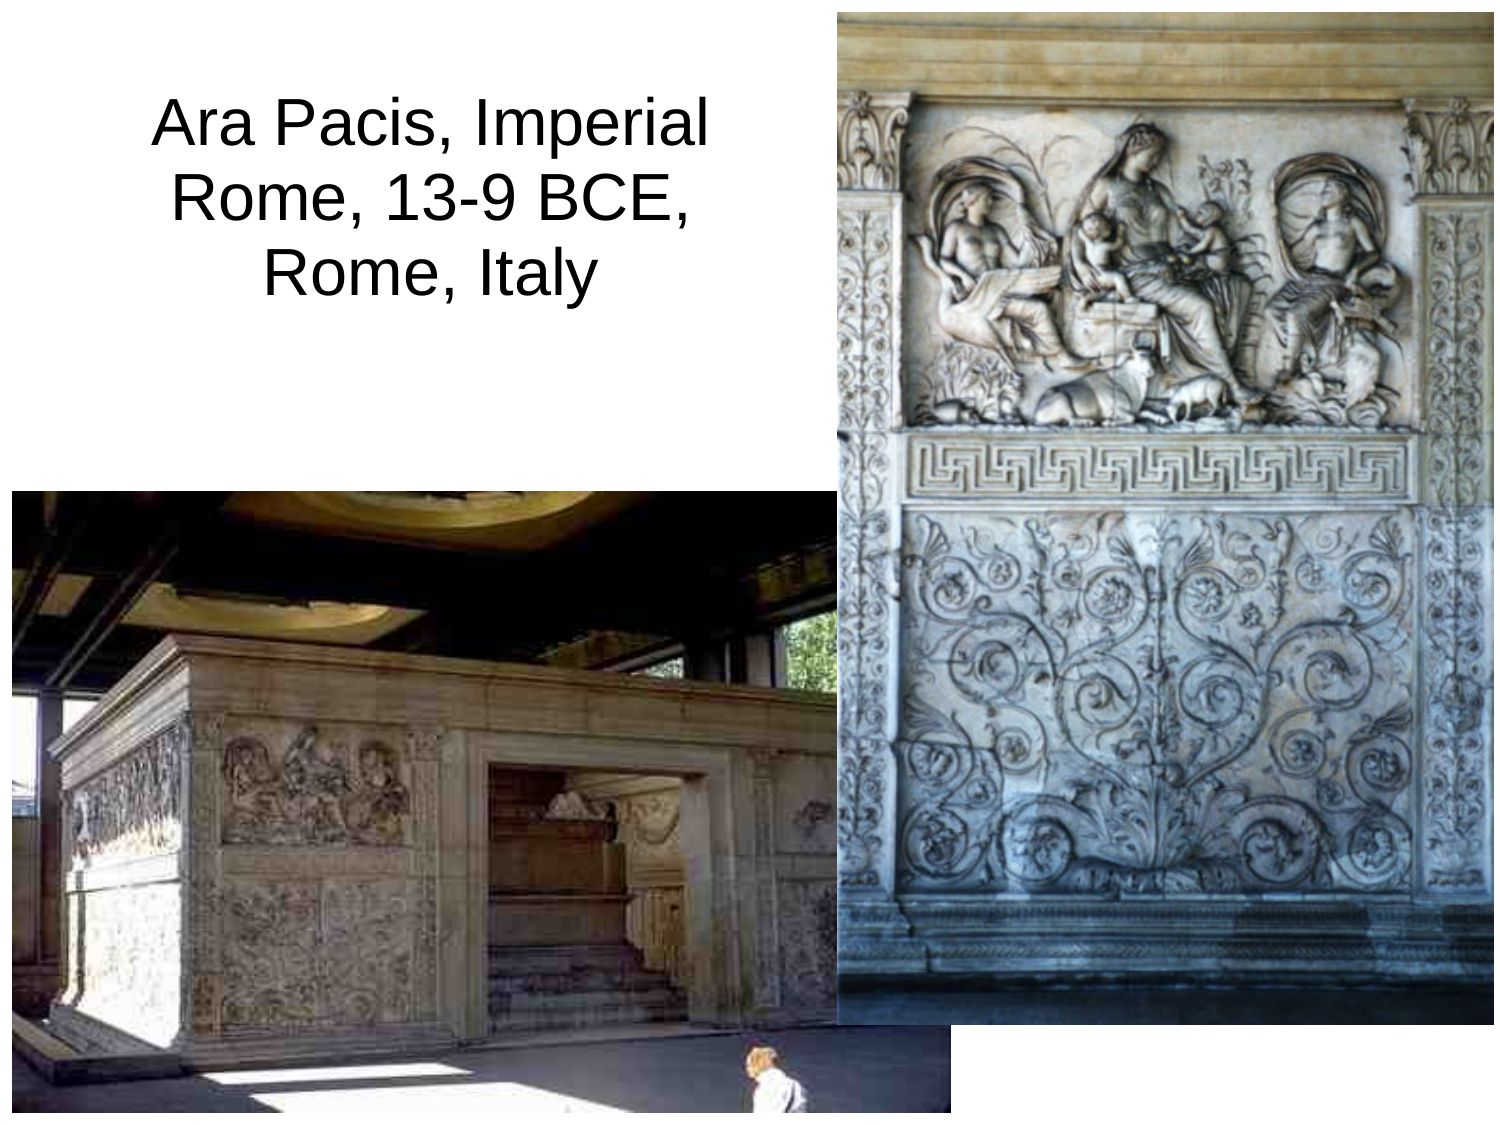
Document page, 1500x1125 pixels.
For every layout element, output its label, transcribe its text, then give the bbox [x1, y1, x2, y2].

title Ara Pacis, Imperial Rome, 13-9 BCE, Rome, Italy [74, 45, 788, 351]
picture [12, 12, 1494, 1113]
